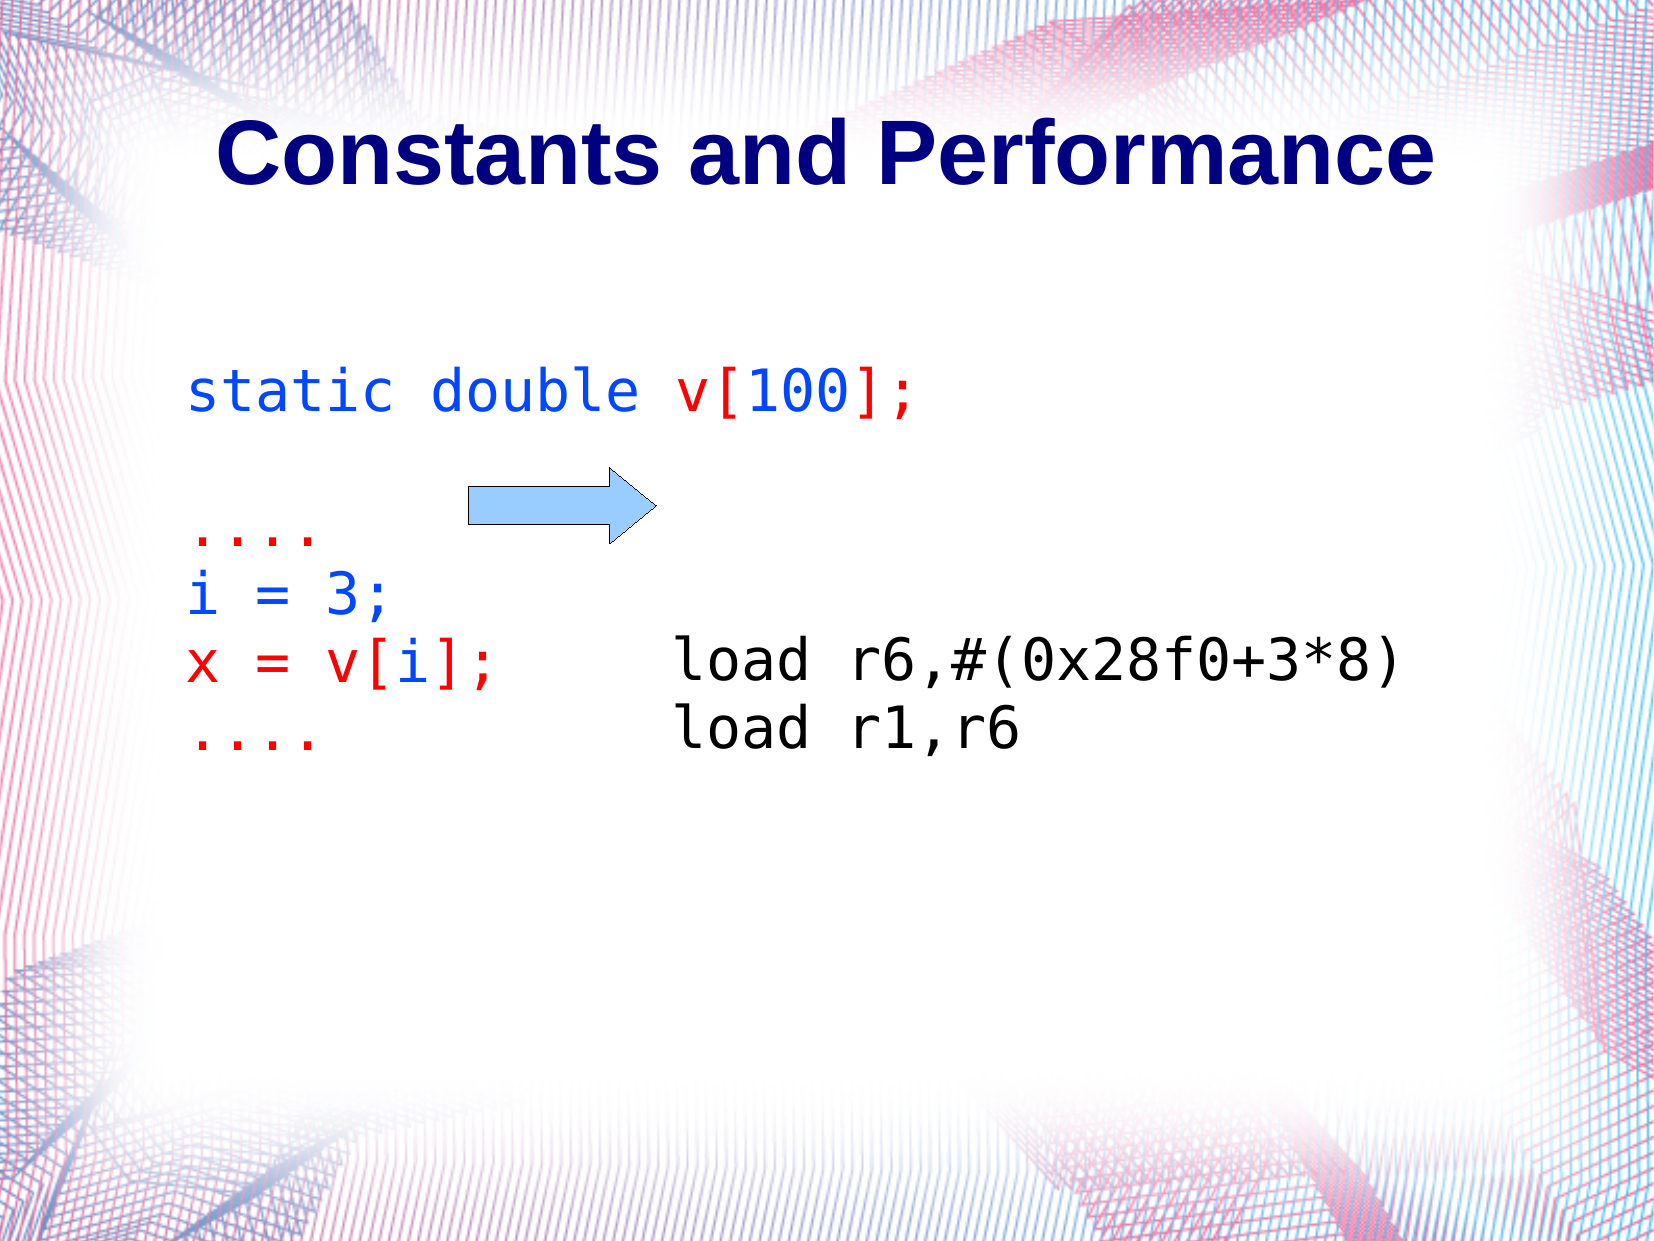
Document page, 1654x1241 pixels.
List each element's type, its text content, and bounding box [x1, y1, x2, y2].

title Constants and Performance [82, 56, 1571, 250]
text_box static double v[100]; .... i = 3; x = v[i]; .... [170, 350, 1002, 772]
picture [0, 0, 1654, 1241]
text_box load r6,#(0x28f0+3*8) load r1,r6 [656, 348, 1654, 770]
text_box [468, 467, 657, 544]
